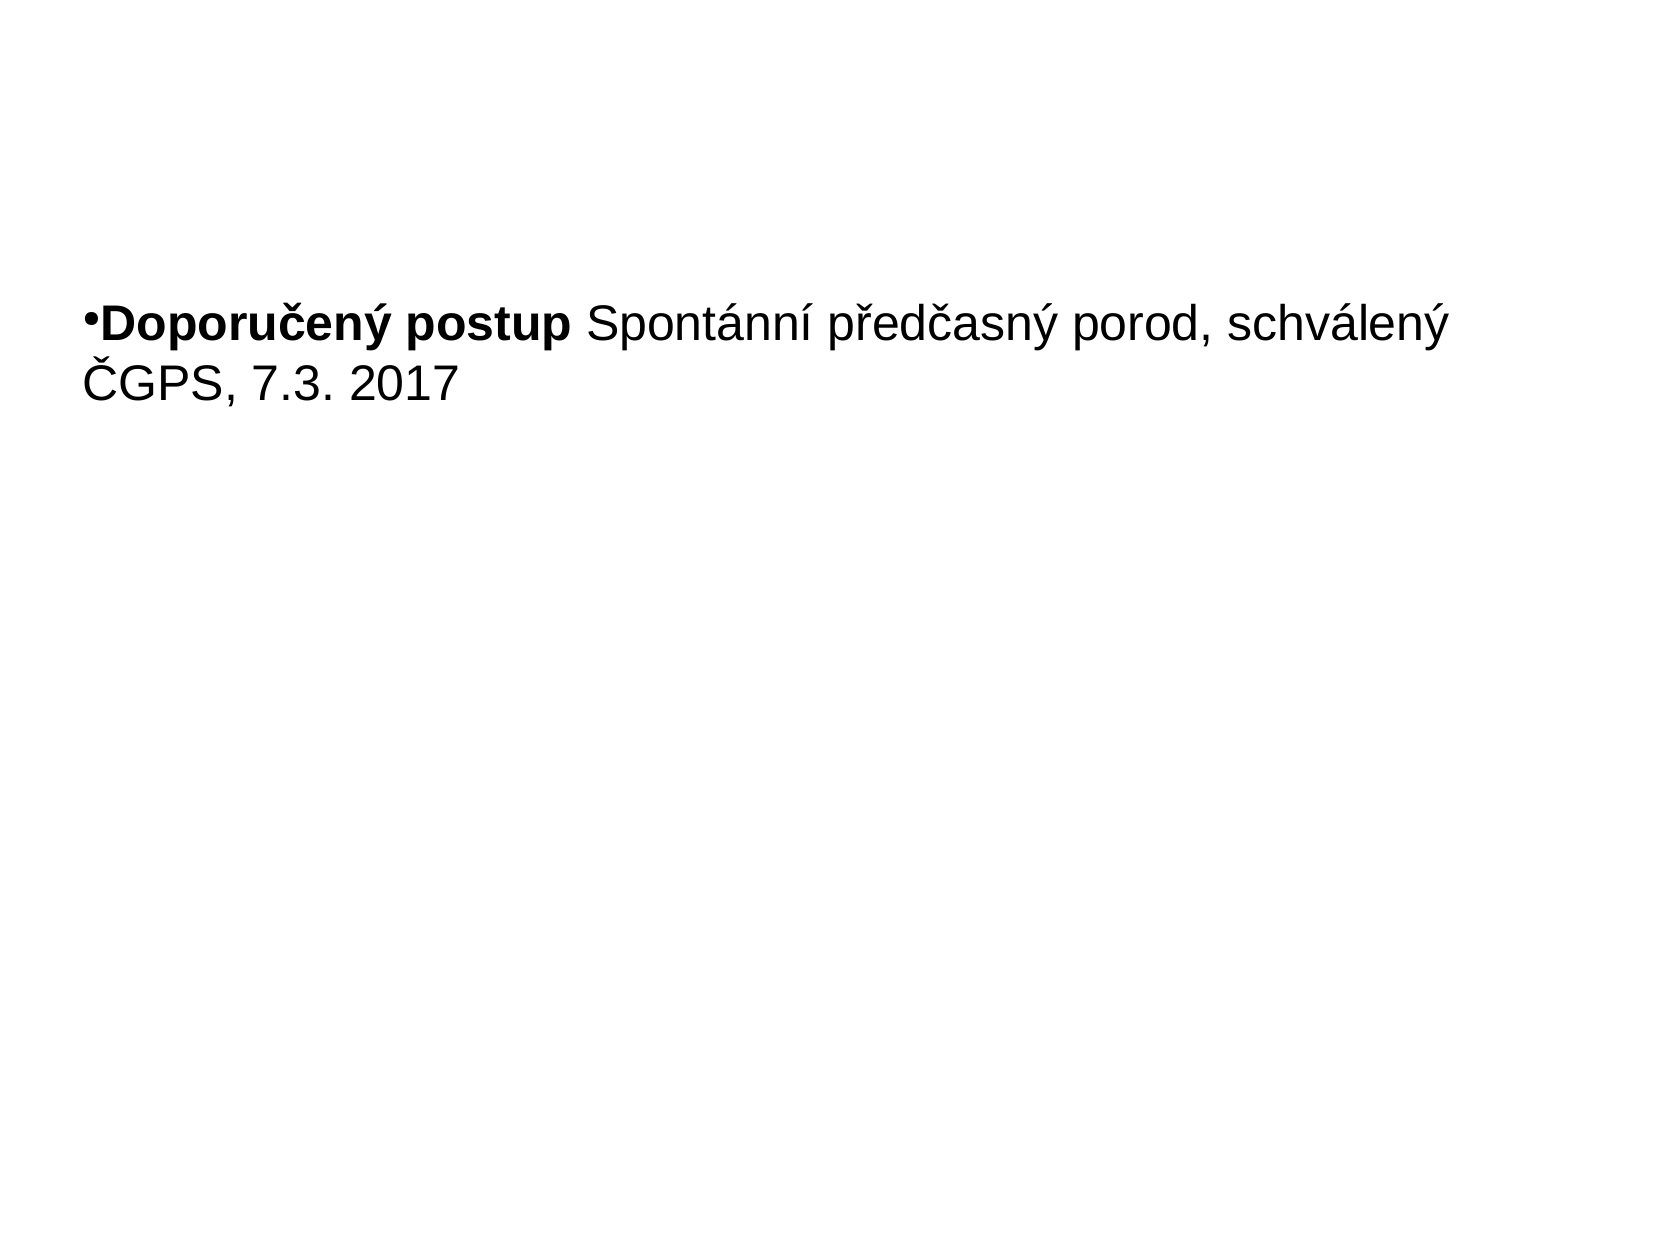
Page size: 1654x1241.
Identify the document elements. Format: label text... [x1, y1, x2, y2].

list Doporučený postup Spontánní předčasný porod, schválený ČGPS, 7.3. 2017 [82, 290, 1571, 1109]
